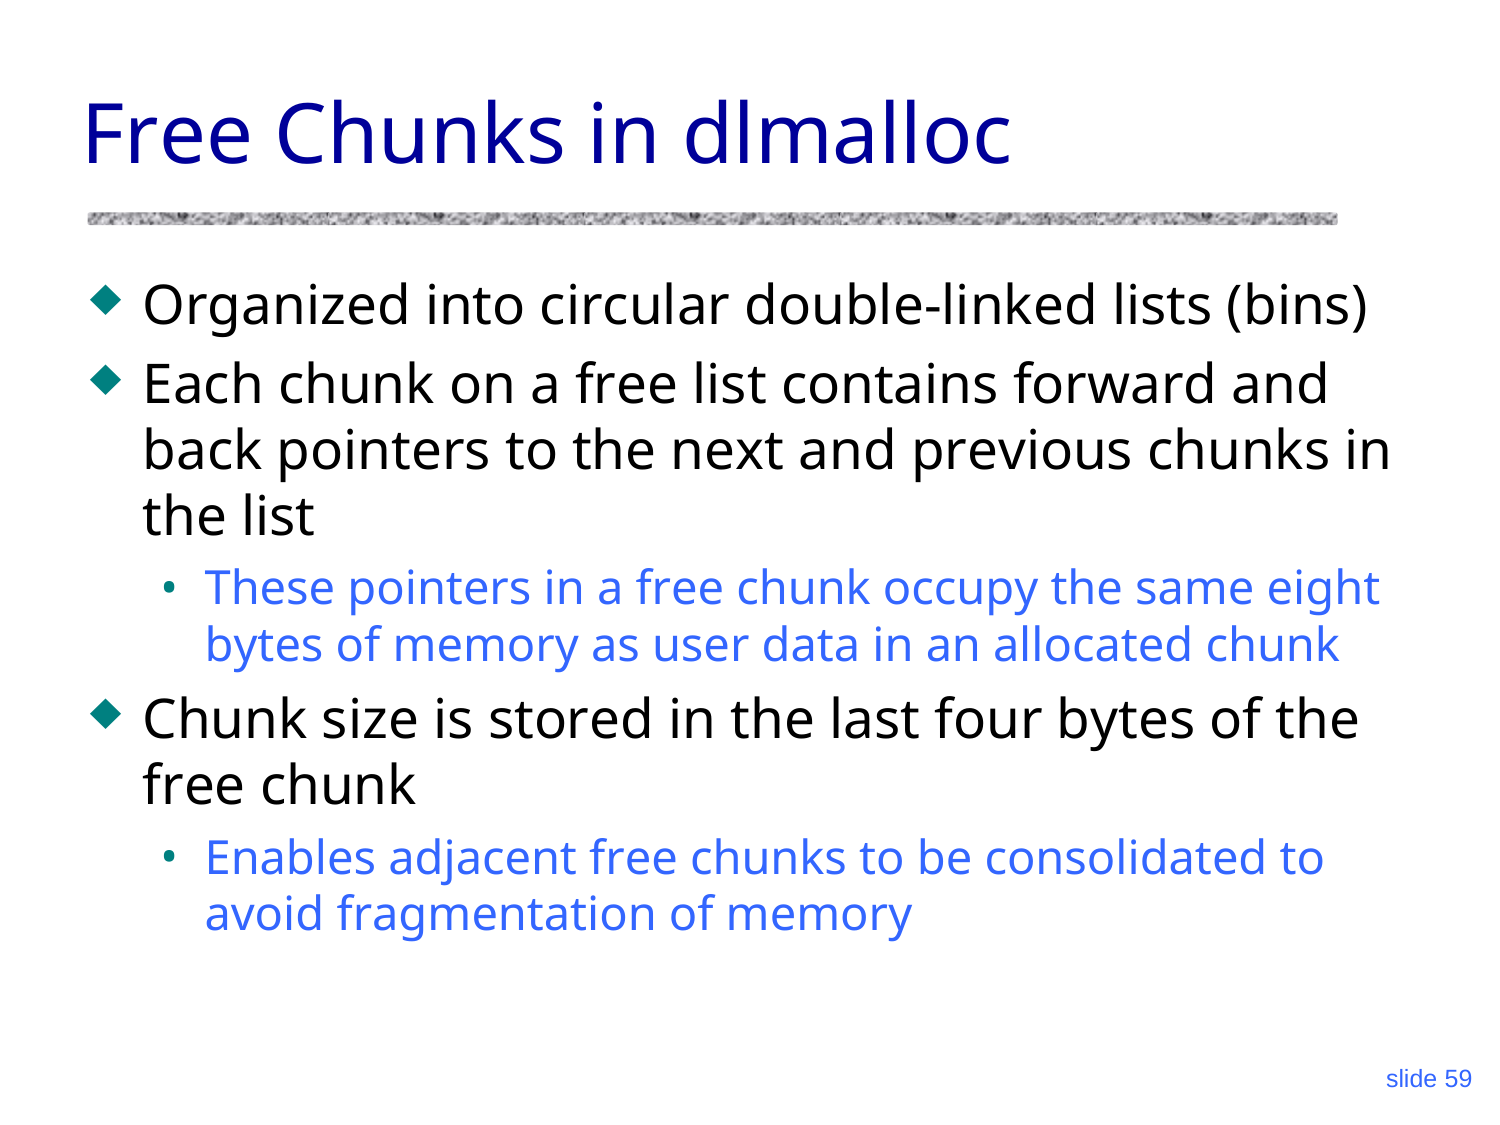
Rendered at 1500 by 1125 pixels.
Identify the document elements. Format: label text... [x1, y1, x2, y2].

text_box slide <number> [1174, 1025, 1488, 1101]
title Free Chunks in dlmalloc [66, 37, 1342, 188]
list Organized into circular double-linked lists (bins) Each chunk on a free list contains forward and back pointers to the next and previous chunks in the list These pointers in a free chunk occupy the same eight bytes of memory as user data in an allocated chunk Chunk size is stored in the last four bytes of the free chunk Enables adjacent free chunks to be consolidated to avoid fragmentation of memory [75, 262, 1413, 1026]
picture [87, 212, 1338, 226]
